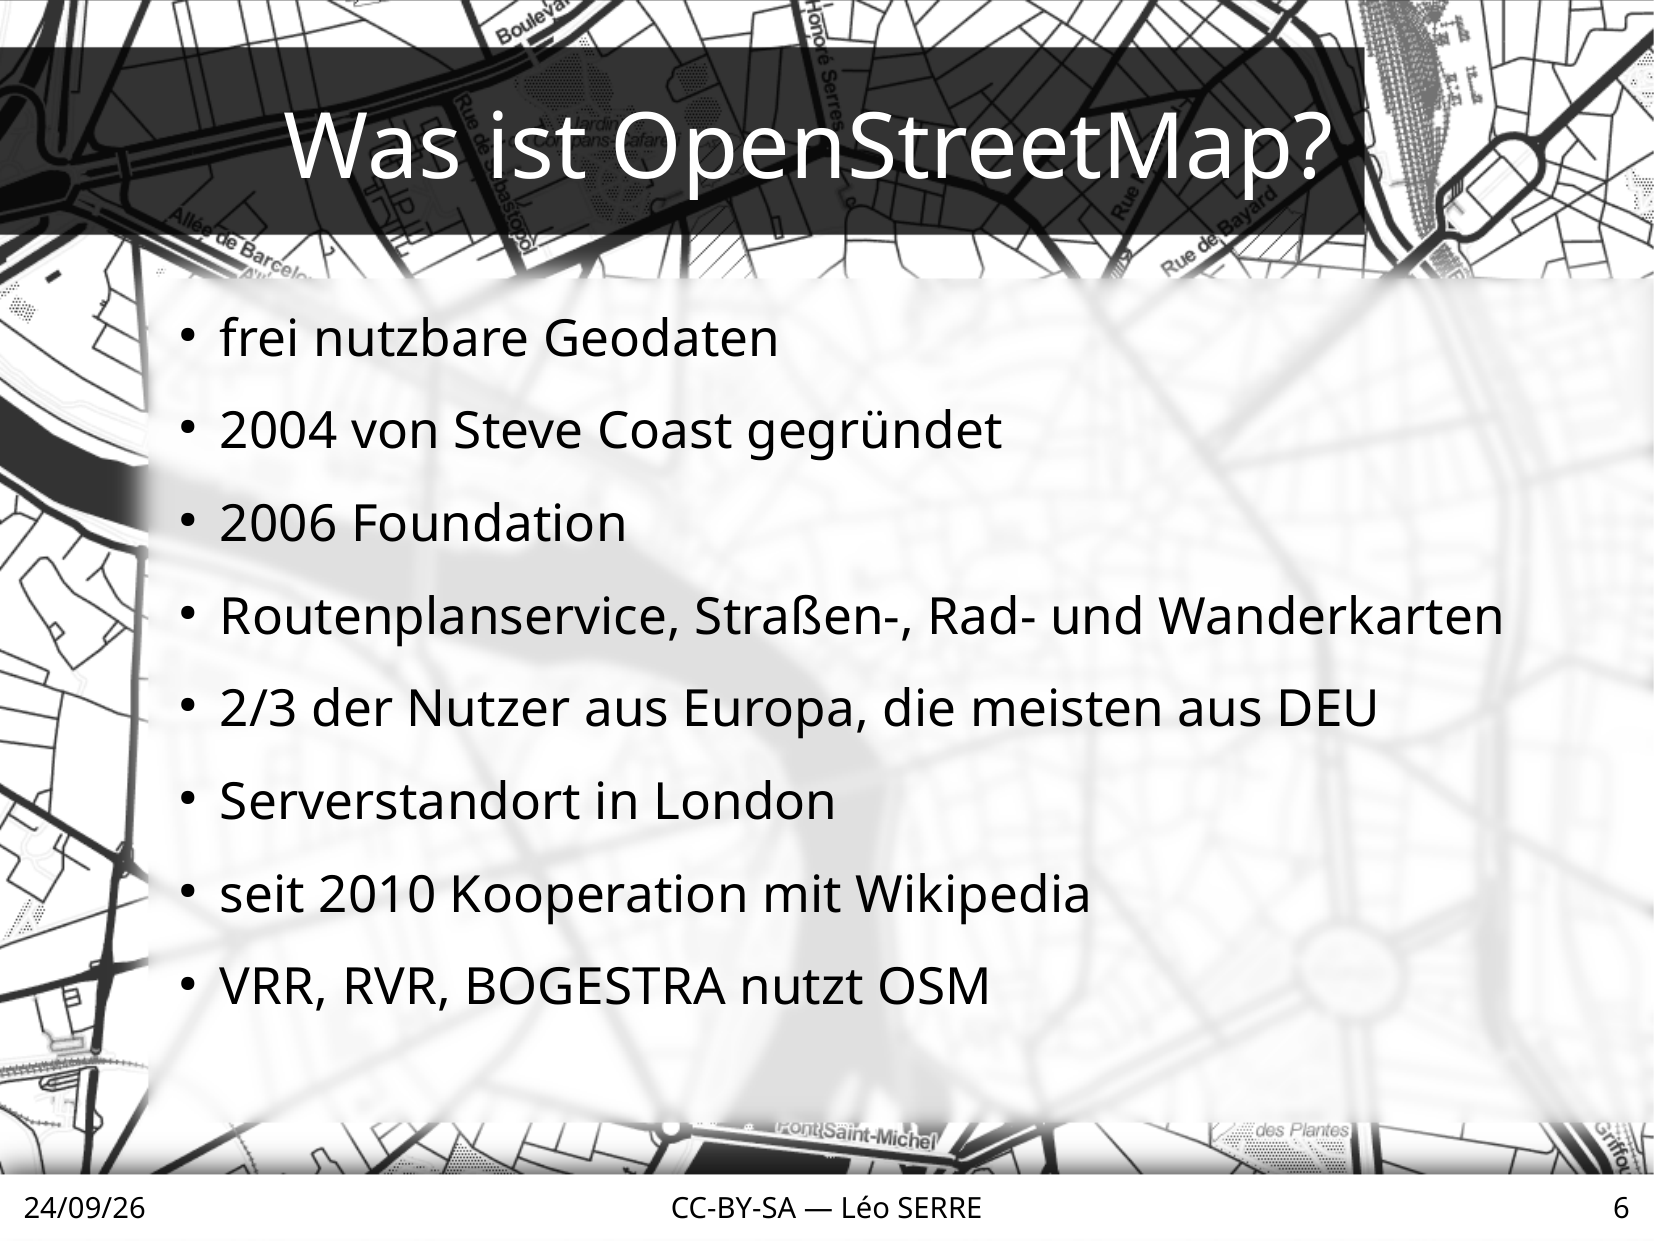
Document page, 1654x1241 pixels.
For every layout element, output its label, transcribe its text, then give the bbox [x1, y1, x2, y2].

title Was ist OpenStreetMap? [82, 49, 1335, 237]
list frei nutzbare Geodaten 2004 von Steve Coast gegründet 2006 Foundation Routenplanservice, Straßen-, Rad- und Wanderkarten 2/3 der Nutzer aus Europa, die meisten aus DEU Serverstandort in London seit 2010 Kooperation mit Wikipedia VRR, RVR, BOGESTRA nutzt OSM [165, 301, 1621, 1021]
picture [0, 0, 1654, 1241]
